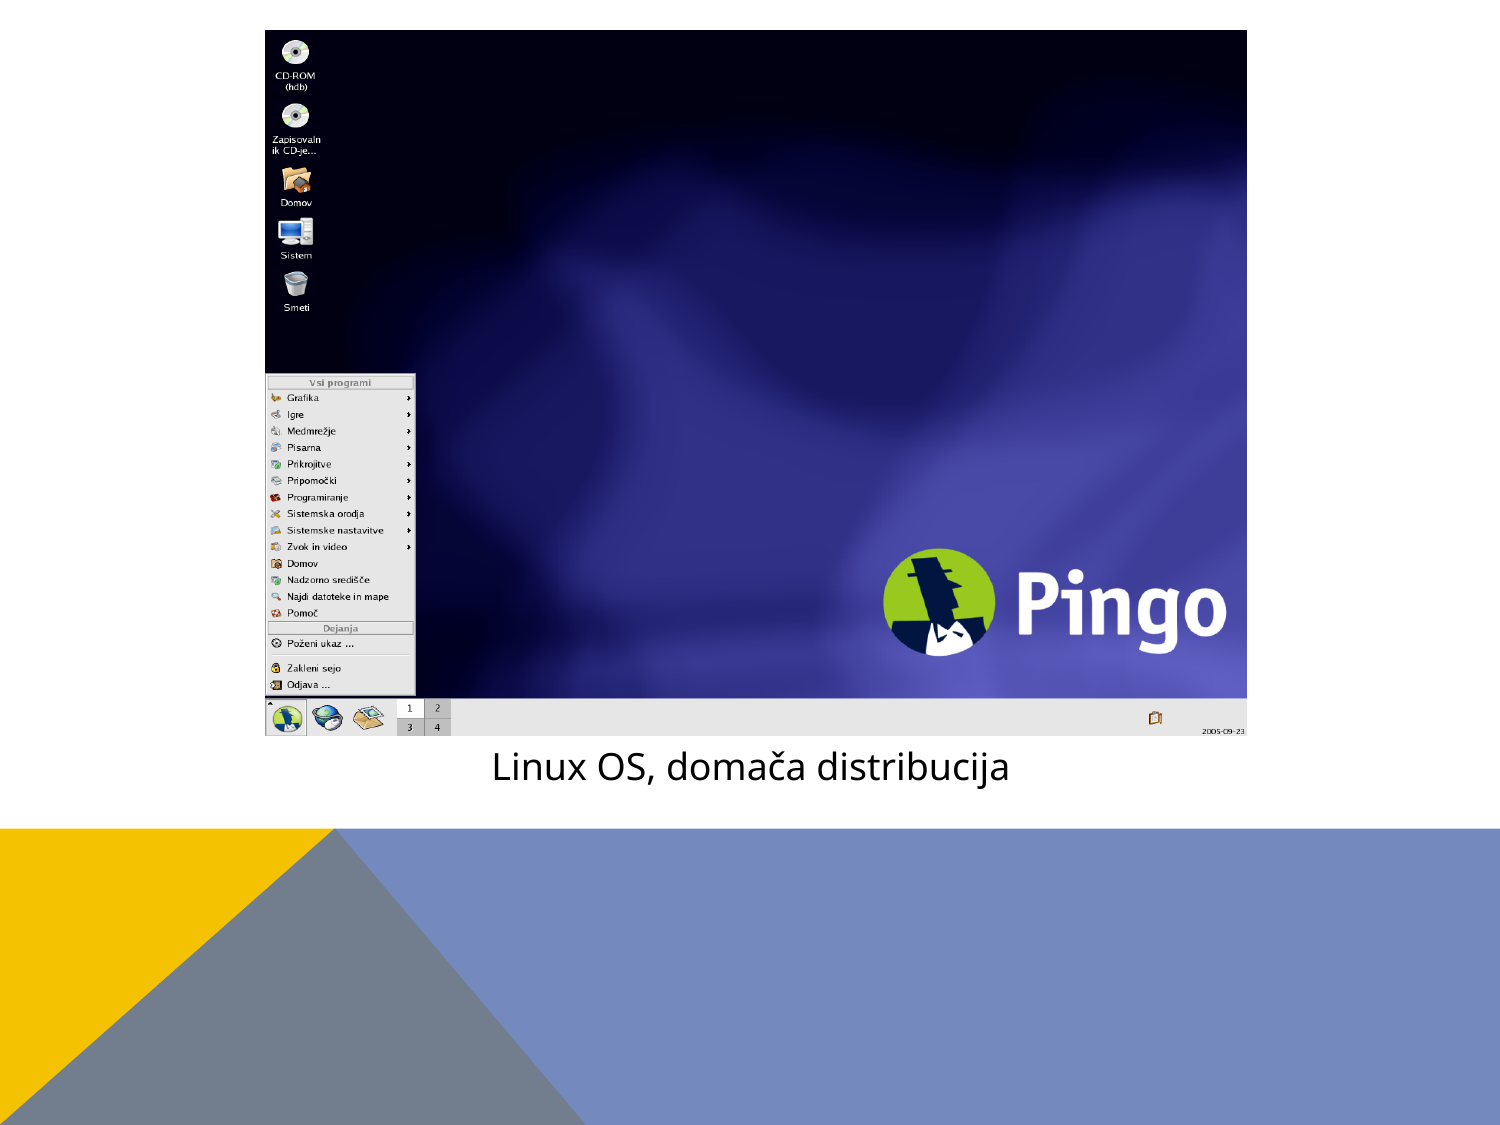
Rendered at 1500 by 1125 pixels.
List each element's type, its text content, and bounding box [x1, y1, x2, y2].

picture [265, 30, 1247, 735]
text_box Linux OS, domača distribucija [265, 735, 1247, 795]
